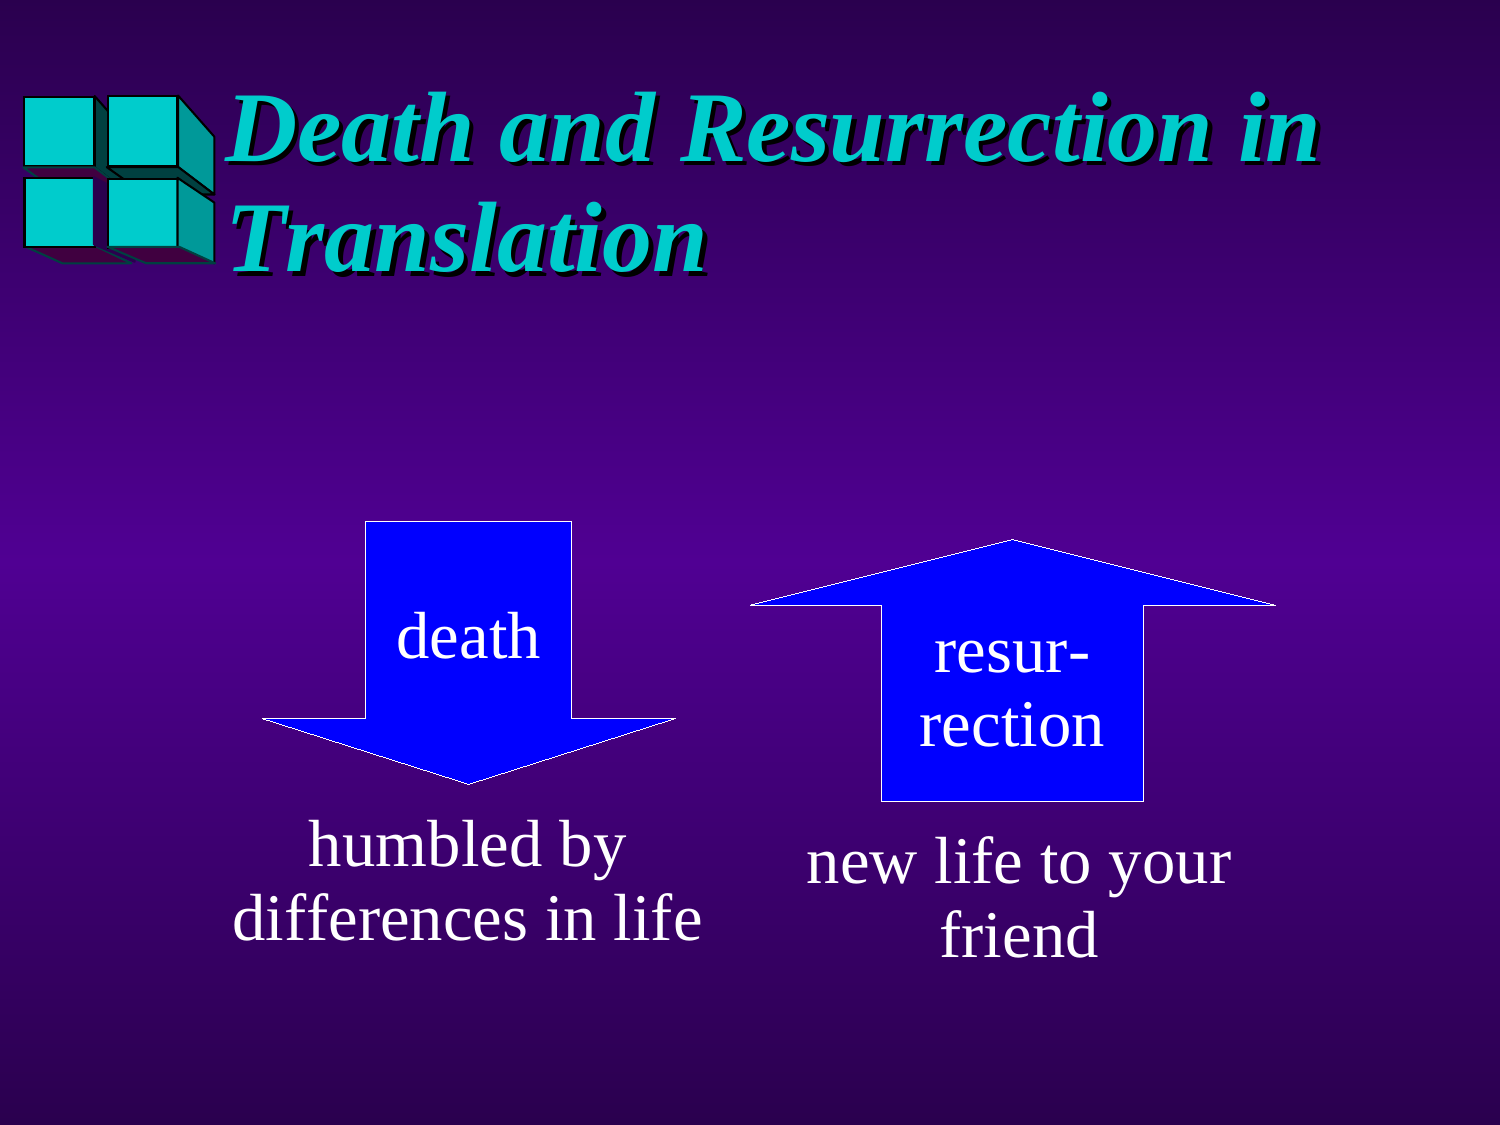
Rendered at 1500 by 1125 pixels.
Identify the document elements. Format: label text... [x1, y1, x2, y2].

title Death and Resurrection in Translation [224, 62, 1388, 303]
text_box death [262, 521, 676, 785]
text_box new life to your friend [738, 817, 1301, 980]
text_box resur- rection [750, 539, 1276, 802]
text_box humbled by differences in life [157, 799, 778, 963]
